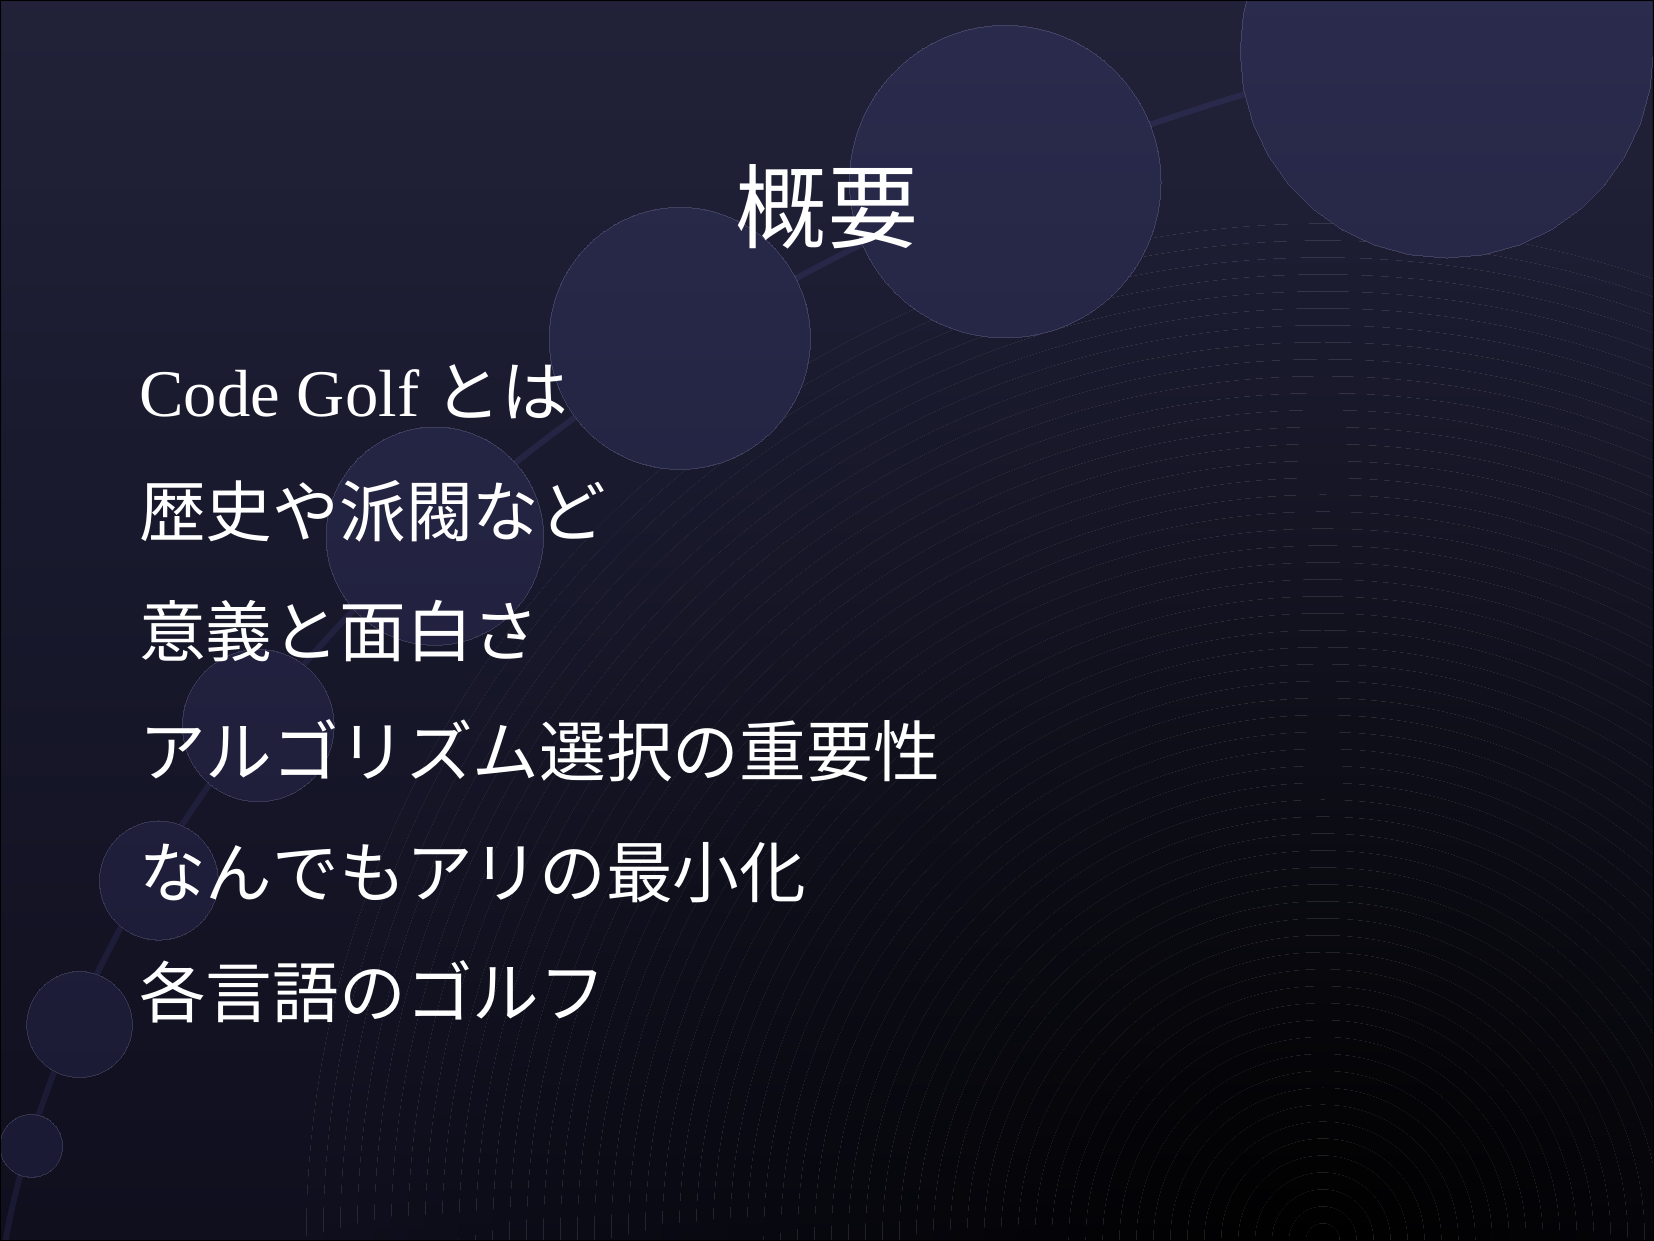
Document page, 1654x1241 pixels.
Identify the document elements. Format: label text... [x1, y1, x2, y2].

title 概要 [121, 102, 1534, 311]
list Code Golfとは 歴史や派閥など 意義と面白さ アルゴリズム選択の重要性 なんでもアリの最小化 各言語のゴルフ [121, 344, 1534, 1127]
